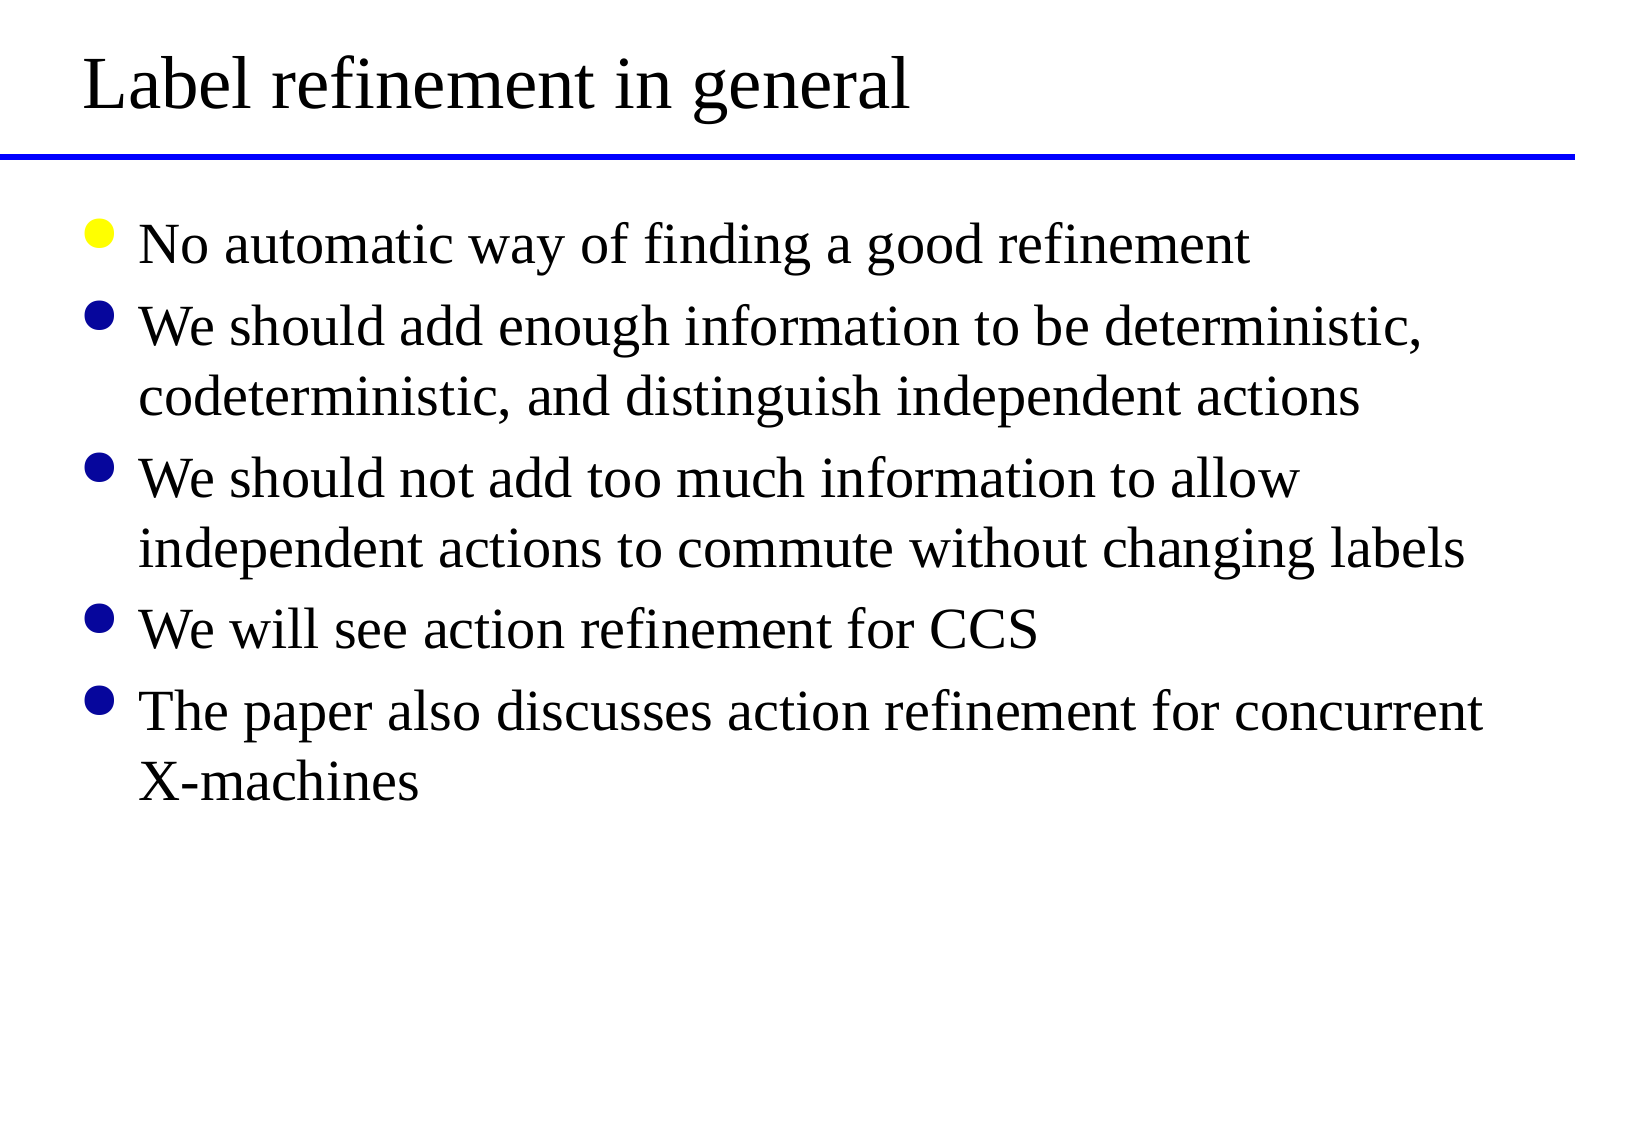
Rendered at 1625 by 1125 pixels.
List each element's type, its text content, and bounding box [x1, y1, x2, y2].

title Label refinement in general [67, 27, 1544, 131]
list No automatic way of finding a good refinement We should add enough information to be deterministic, codeterministic, and distinguish independent actions We should not add too much information to allow independent actions to commute without changing labels We will see action refinement for CCS The paper also discusses action refinement for concurrent X-machines [67, 198, 1557, 1061]
